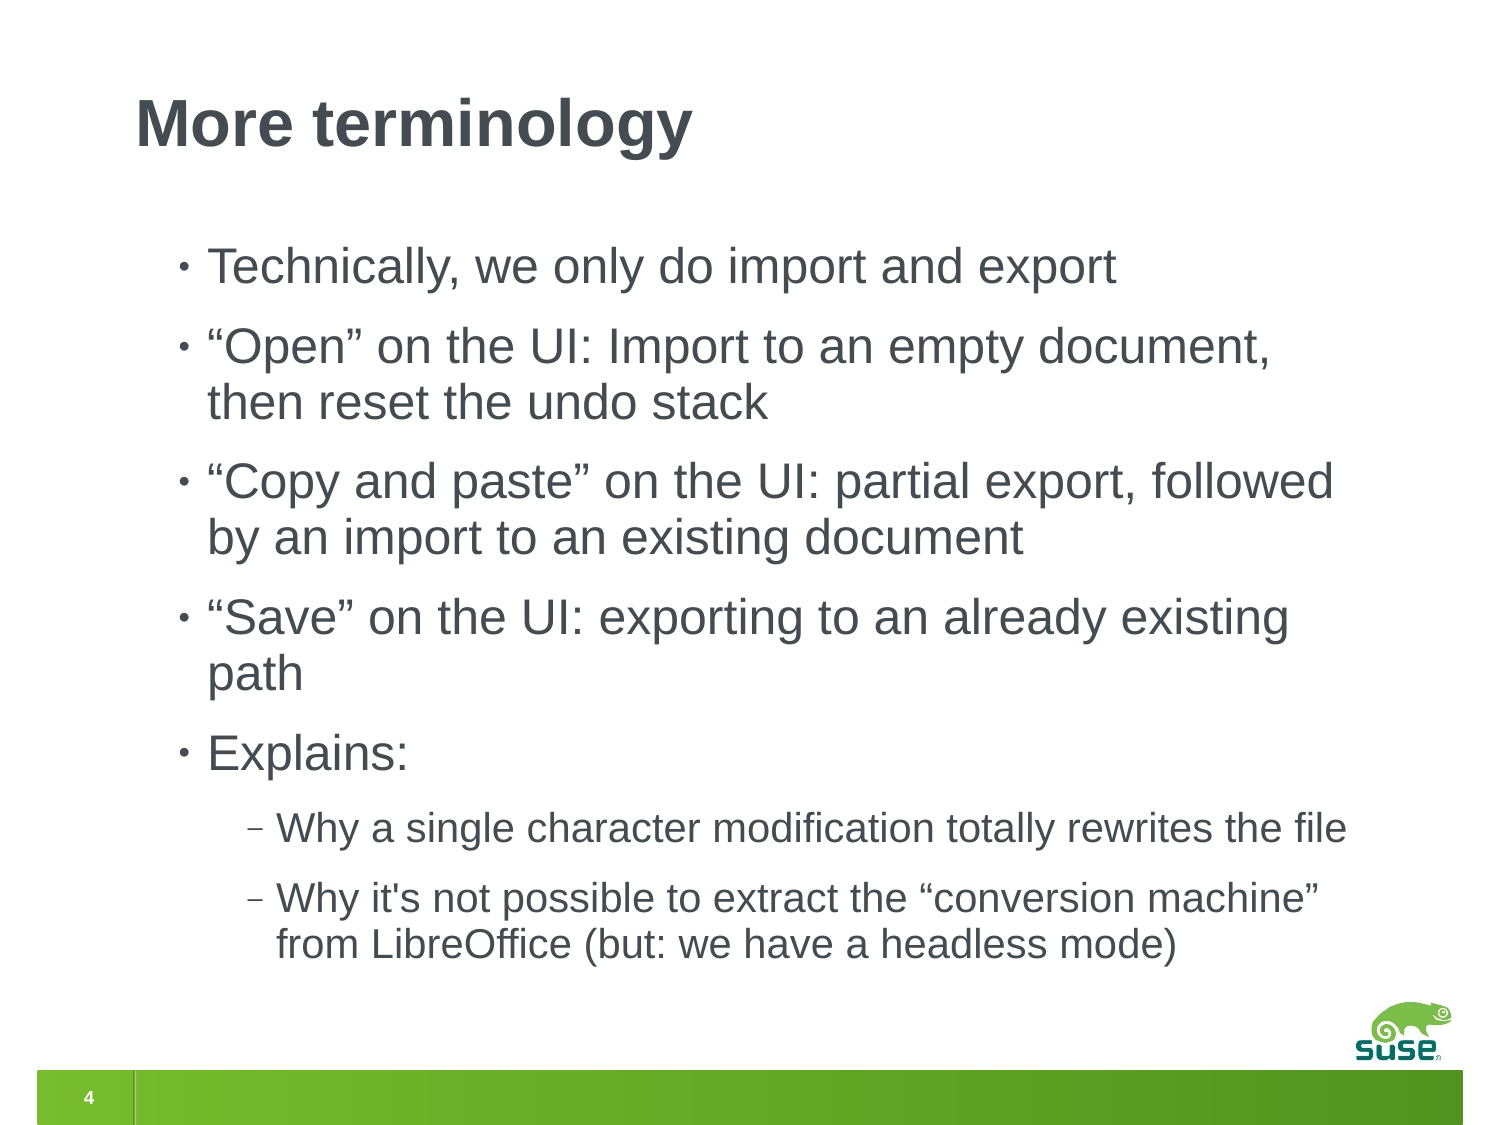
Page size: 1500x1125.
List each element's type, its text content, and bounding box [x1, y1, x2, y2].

title More terminology [135, 29, 1372, 217]
picture [1355, 1001, 1452, 1061]
list Technically, we only do import and export “Open” on the UI: Import to an empty document, then reset the undo stack “Copy and paste” on the UI: partial export, followed by an import to an existing document “Save” on the UI: exporting to an already existing path Explains: Why a single character modification totally rewrites the file Why it's not possible to extract the “conversion machine” from LibreOffice (but: we have a headless mode) [135, 238, 1372, 982]
